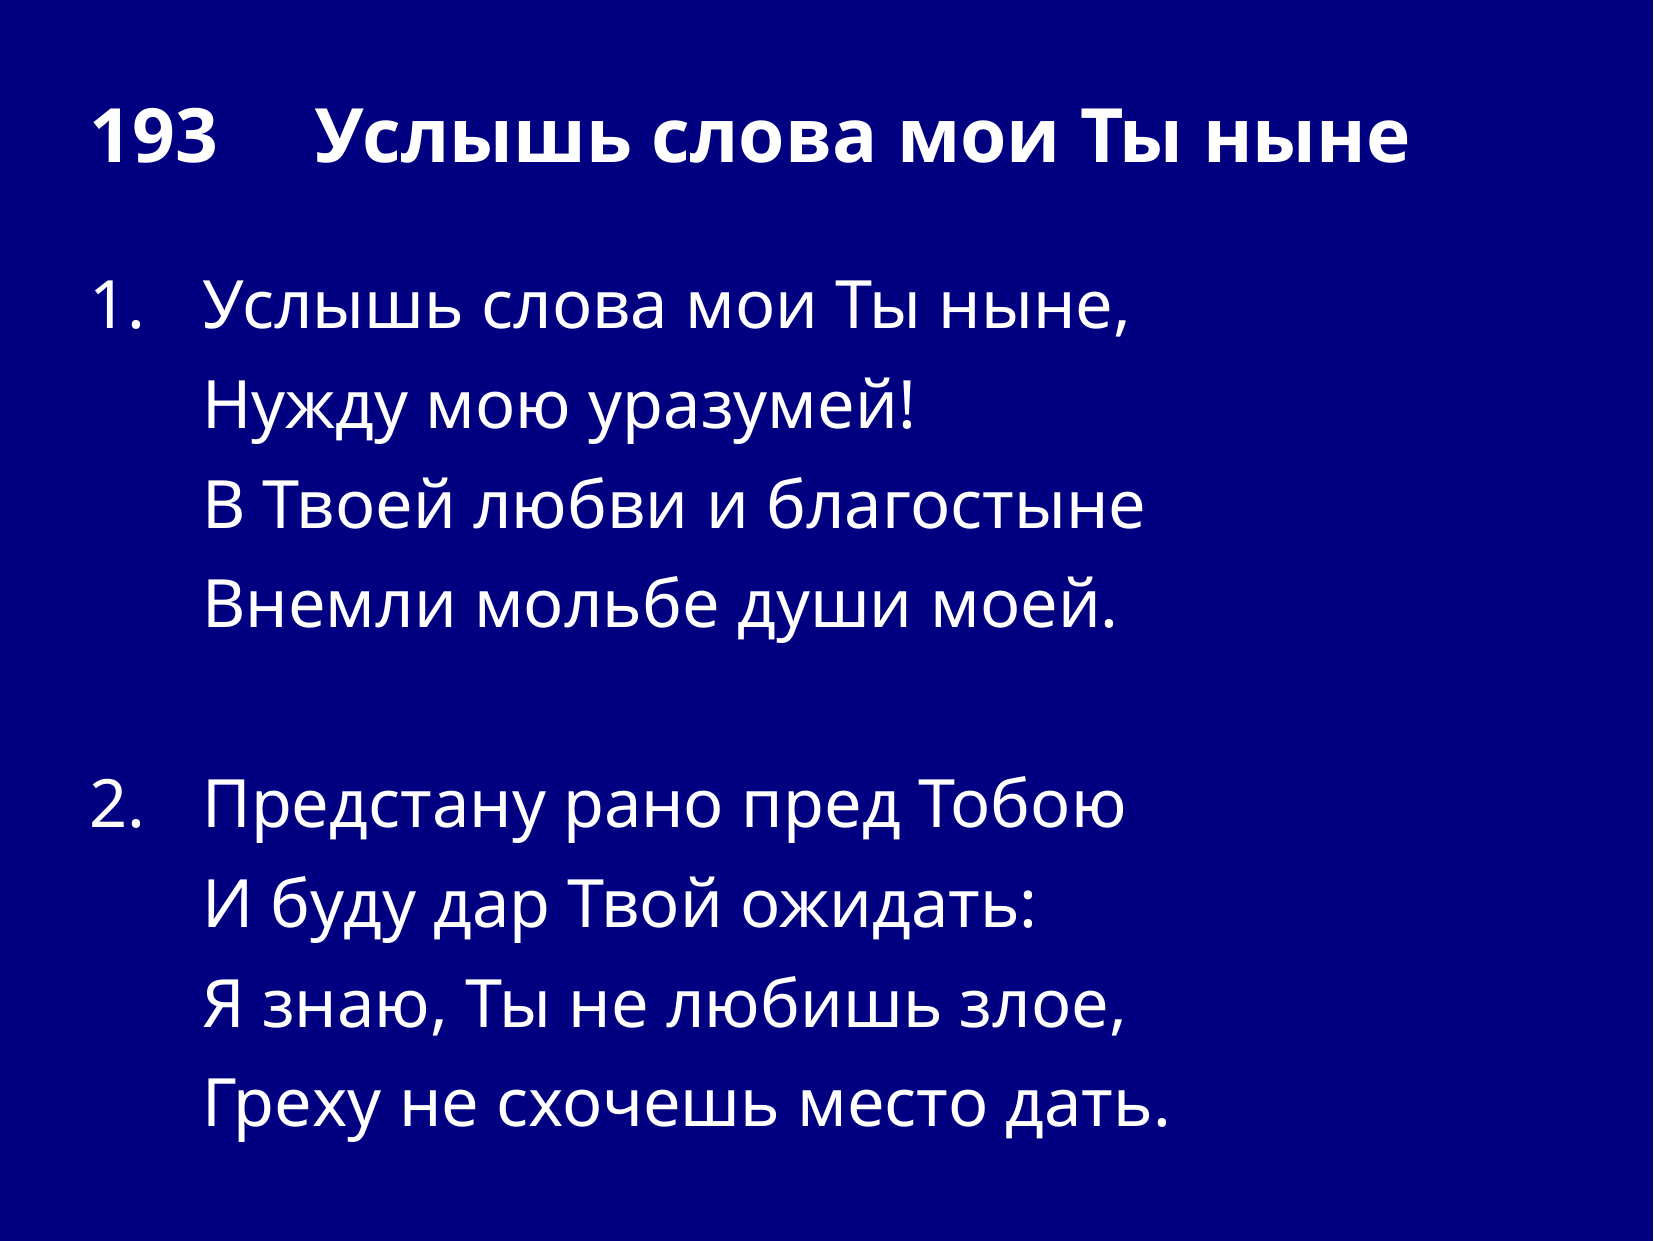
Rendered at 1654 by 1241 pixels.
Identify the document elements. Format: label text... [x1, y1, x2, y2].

text_box 193 Услышь слова мои Ты ныне [75, 75, 1576, 188]
text_box 1. Услышь слова мои Ты ныне, Нужду мою уразумей! В Твоей любви и благостыне Внемли мольбе души моей. 2. Предстану рано пред Тобою И буду дар Твой ожидать: Я знаю, Ты не любишь злое, Греху не схочешь место дать. [75, 188, 1576, 1163]
